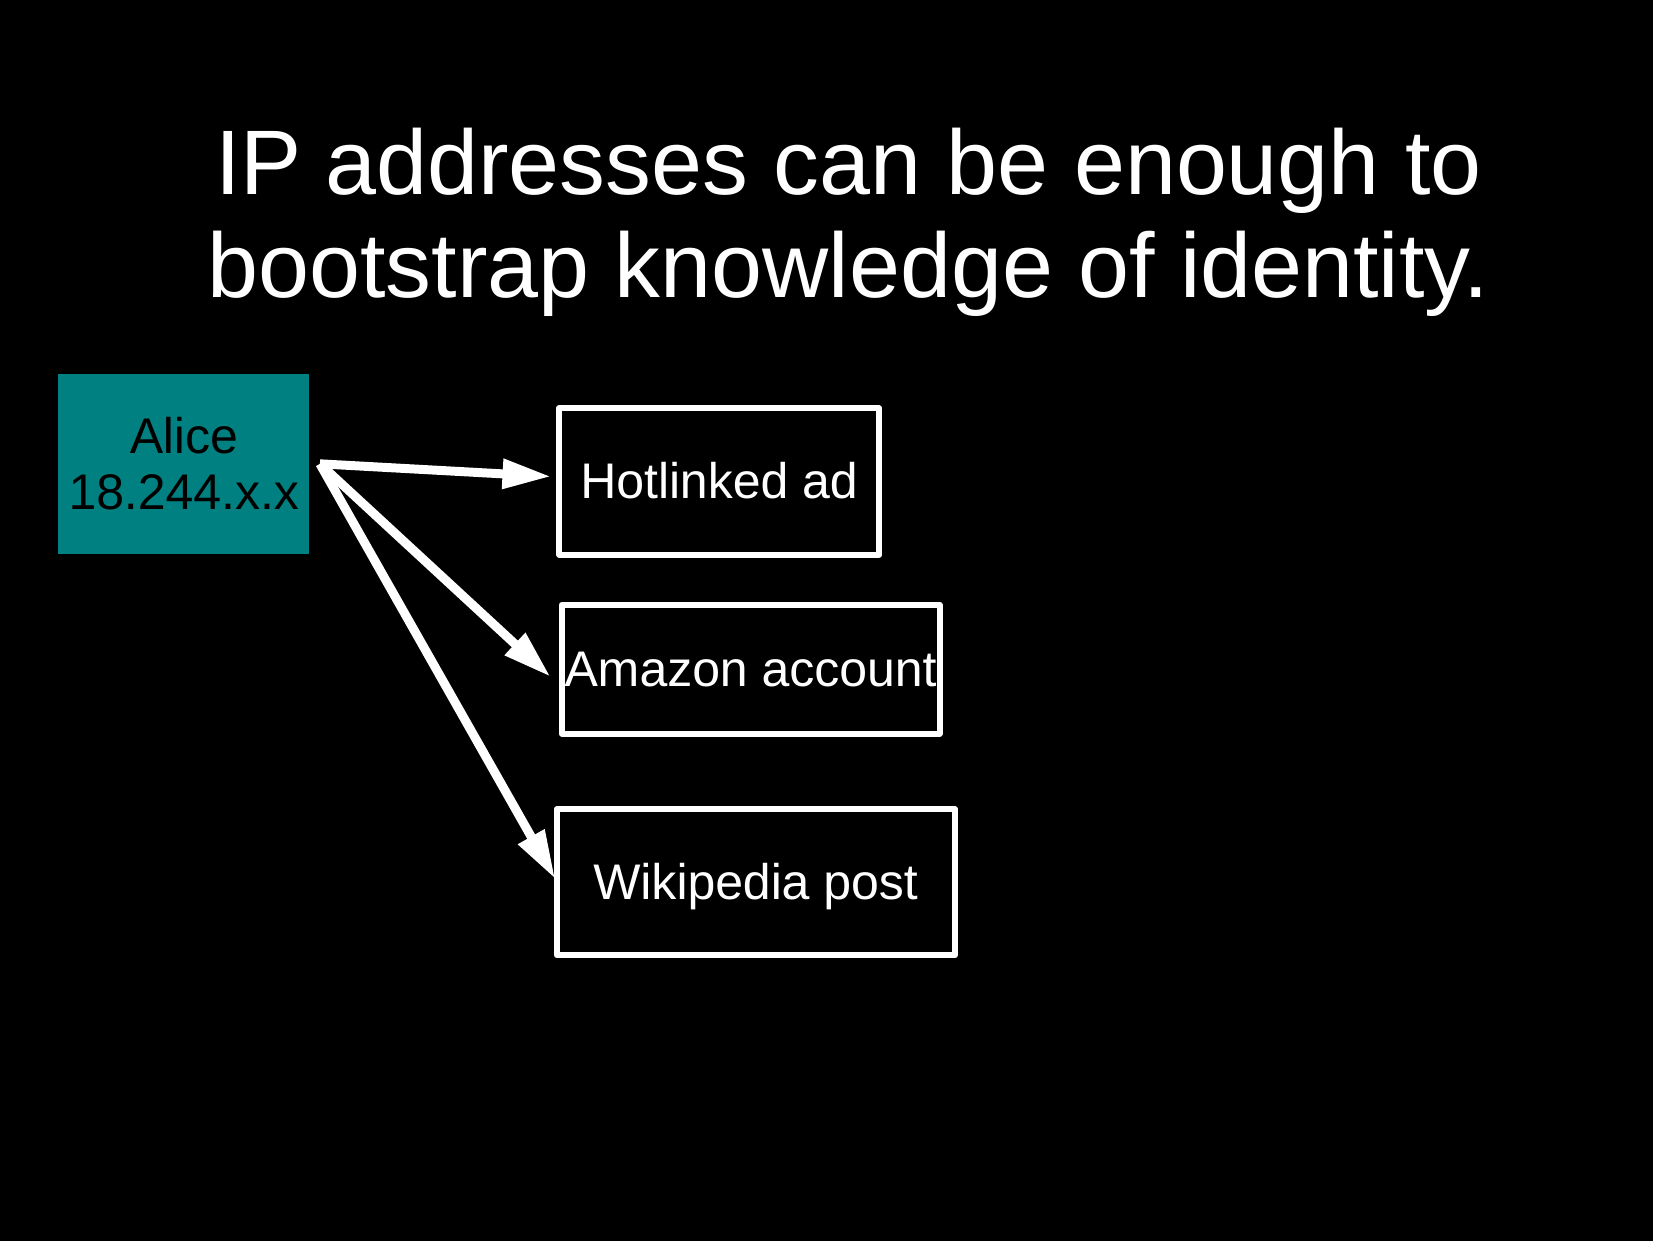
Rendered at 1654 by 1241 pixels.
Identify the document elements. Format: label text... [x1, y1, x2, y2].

text_box Hotlinked ad [559, 408, 880, 555]
text_box [418, 514, 633, 586]
text_box Alice 18.244.x.x [57, 373, 310, 555]
text_box Amazon account [561, 604, 940, 734]
text_box [418, 562, 444, 586]
text_box Wikipedia post [556, 809, 955, 956]
title IP addresses can be enough to bootstrap knowledge of identity. [121, 102, 1578, 326]
